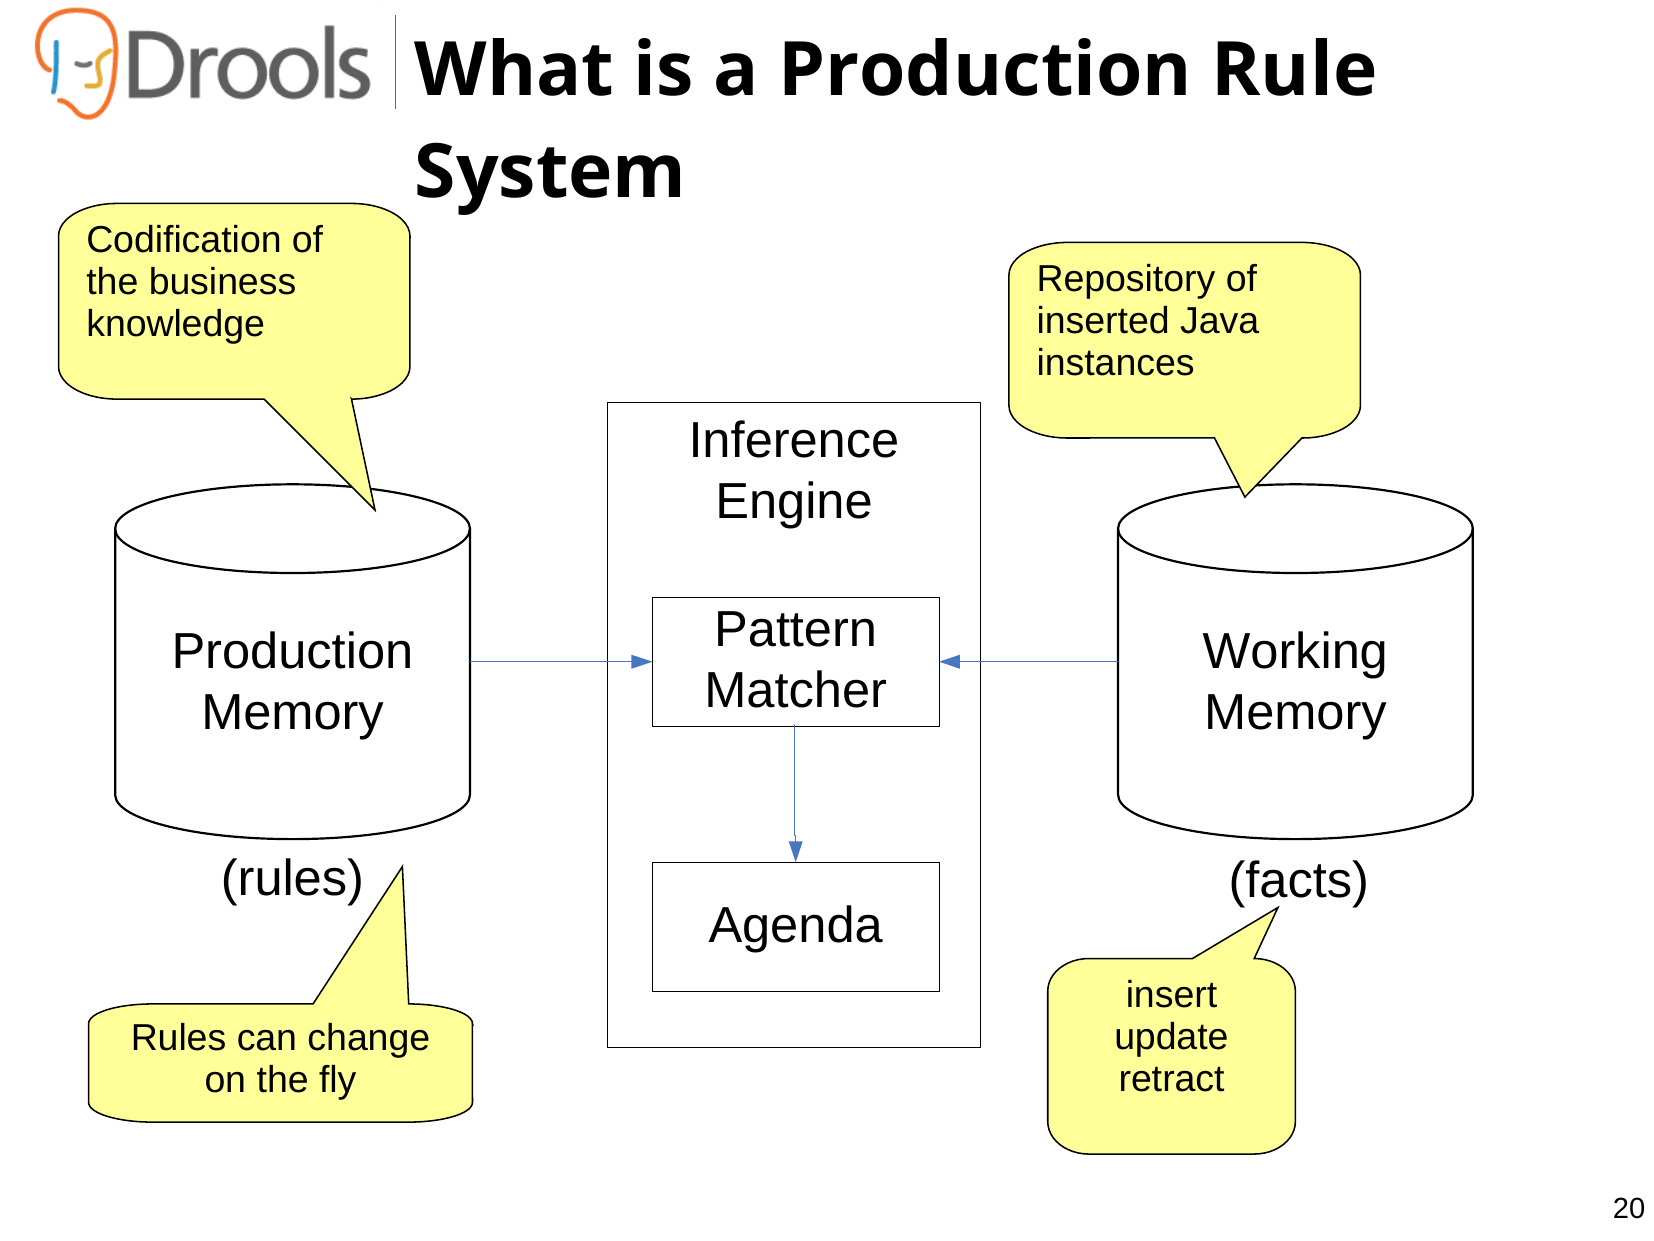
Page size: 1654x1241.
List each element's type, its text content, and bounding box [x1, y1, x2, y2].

text_box Rules can change on the fly [88, 866, 473, 1123]
chart [110, 398, 1478, 1051]
title What is a Production Rule System [400, 0, 1630, 227]
picture [29, 0, 384, 126]
text_box insert update retract [1047, 907, 1296, 1155]
text_box Repository of inserted Java instances [1008, 242, 1361, 498]
text_box Codification of the business knowledge [58, 203, 410, 511]
